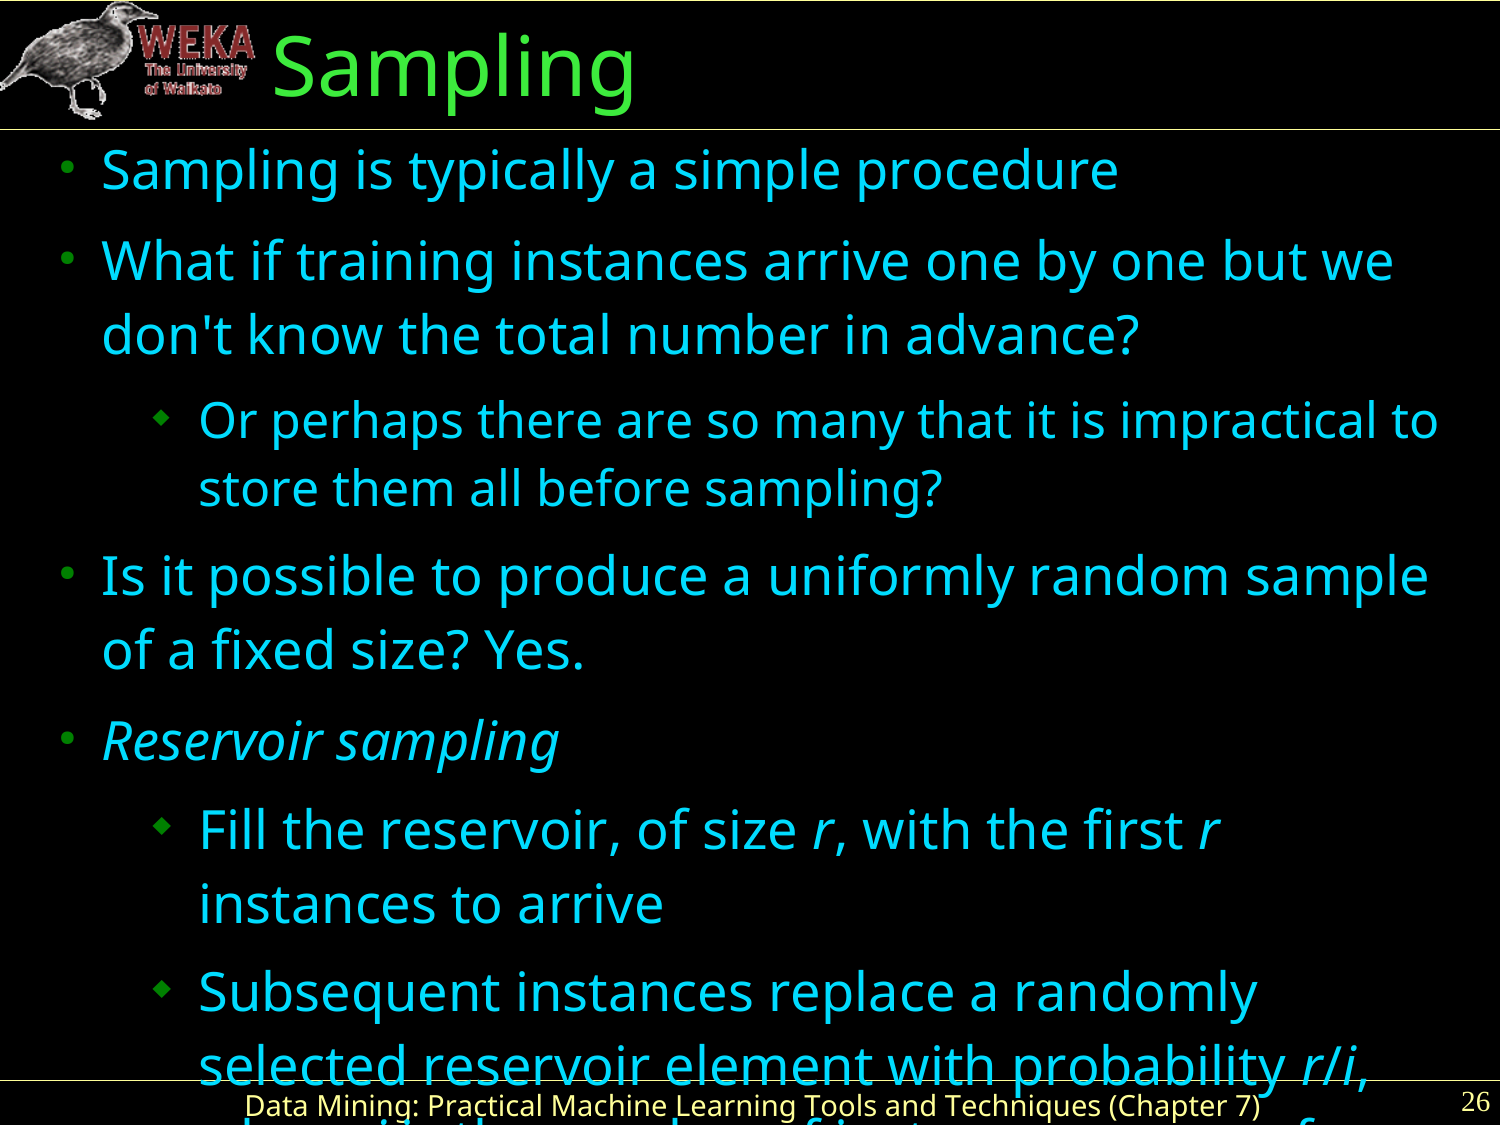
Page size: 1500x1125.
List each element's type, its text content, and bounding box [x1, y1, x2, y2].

list Sampling is typically a simple procedure What if training instances arrive one by one but we don't know the total number in advance? Or perhaps there are so many that it is impractical to store them all before sampling? Is it possible to produce a uniformly random sample of a fixed size? Yes. Reservoir sampling Fill the reservoir, of size r, with the first r instances to arrive Subsequent instances replace a randomly selected reservoir element with probability r/i, where i is the number of instances seen so far [59, 131, 1447, 1047]
title Sampling [263, 0, 1500, 159]
picture [0, 1, 263, 129]
